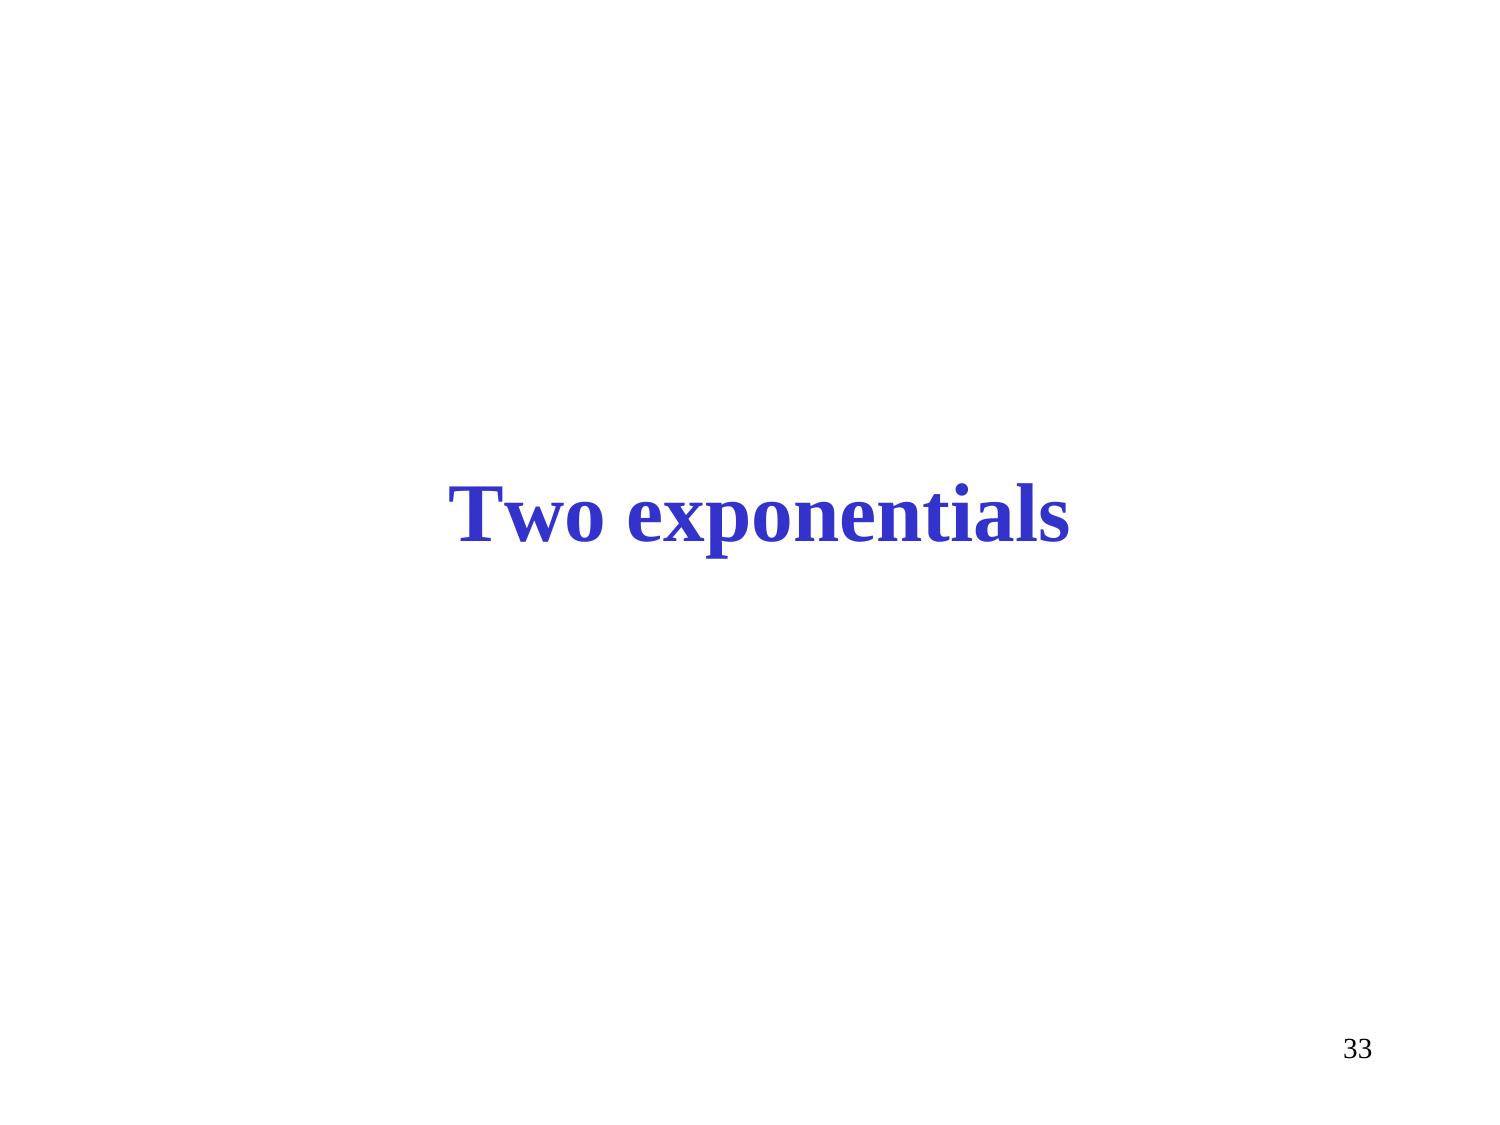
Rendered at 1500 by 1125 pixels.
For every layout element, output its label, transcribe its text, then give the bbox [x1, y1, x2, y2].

text_box Two exponentials [434, 459, 1087, 568]
